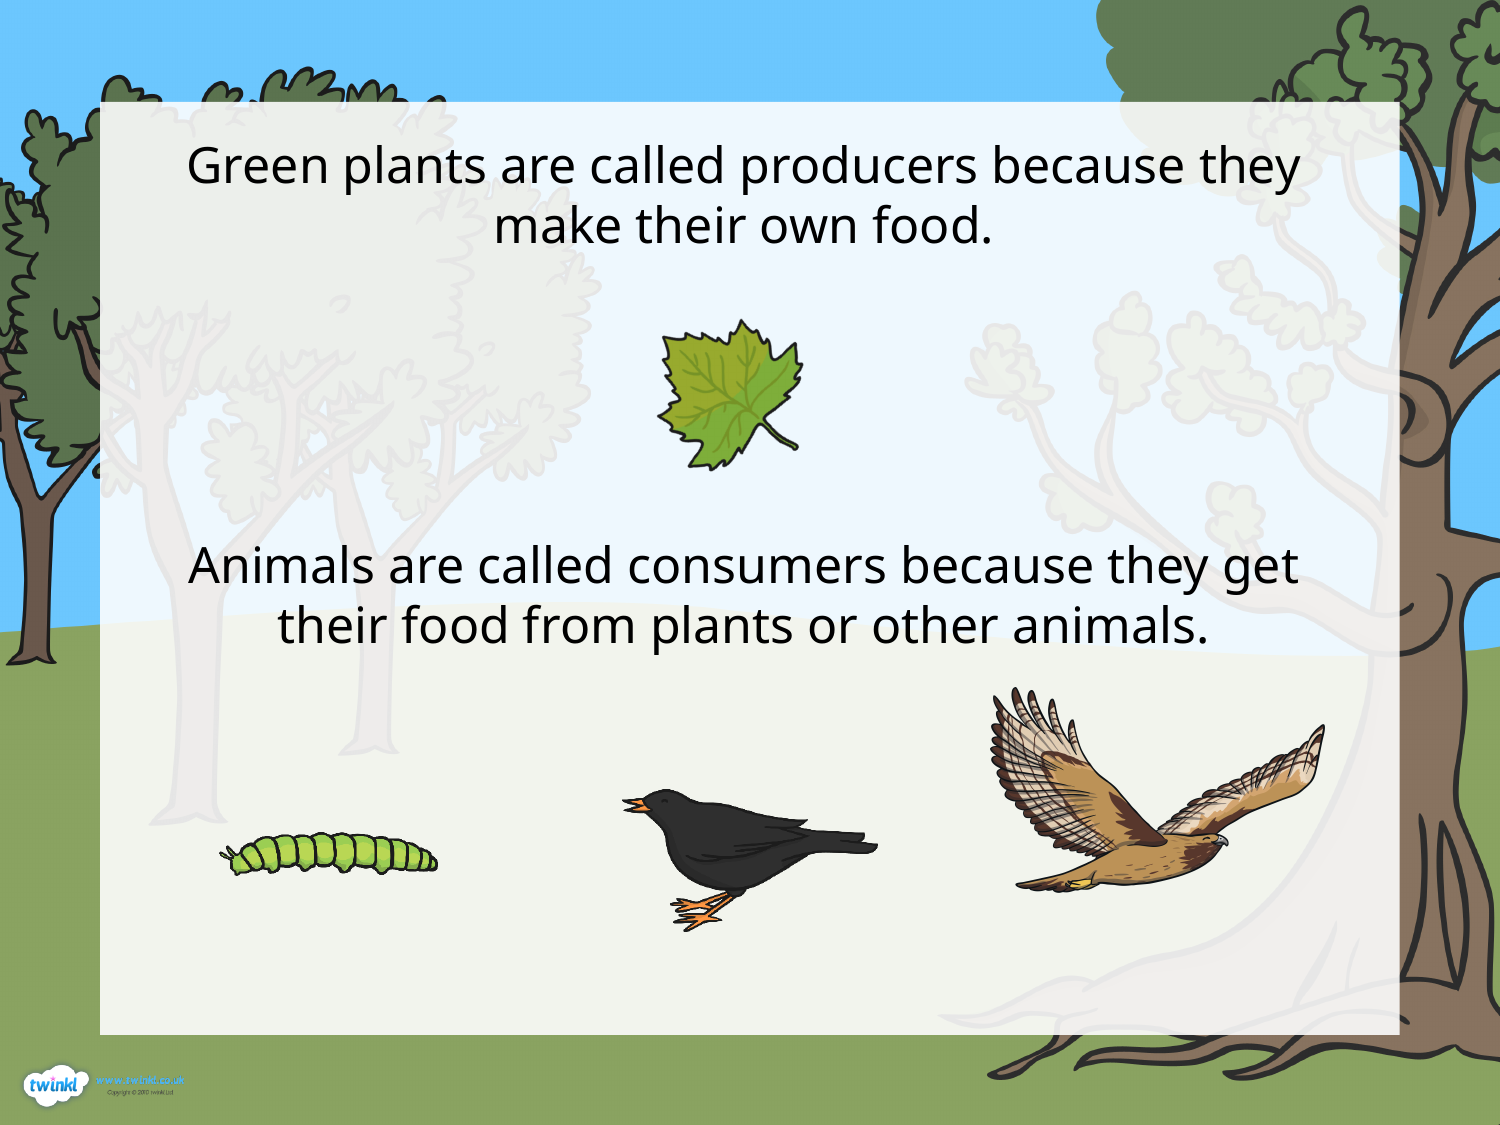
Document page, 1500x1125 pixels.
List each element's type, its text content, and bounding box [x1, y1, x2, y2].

text_box Green plants are called producers because they make their own food. [135, 125, 1353, 262]
picture [622, 789, 878, 932]
text_box Animals are called consumers because they get their food from plants or other animals. [135, 525, 1353, 663]
picture [990, 687, 1325, 893]
picture [17, 1058, 184, 1113]
text_box [100, 102, 1400, 1035]
picture [608, 273, 850, 514]
picture [219, 832, 438, 877]
